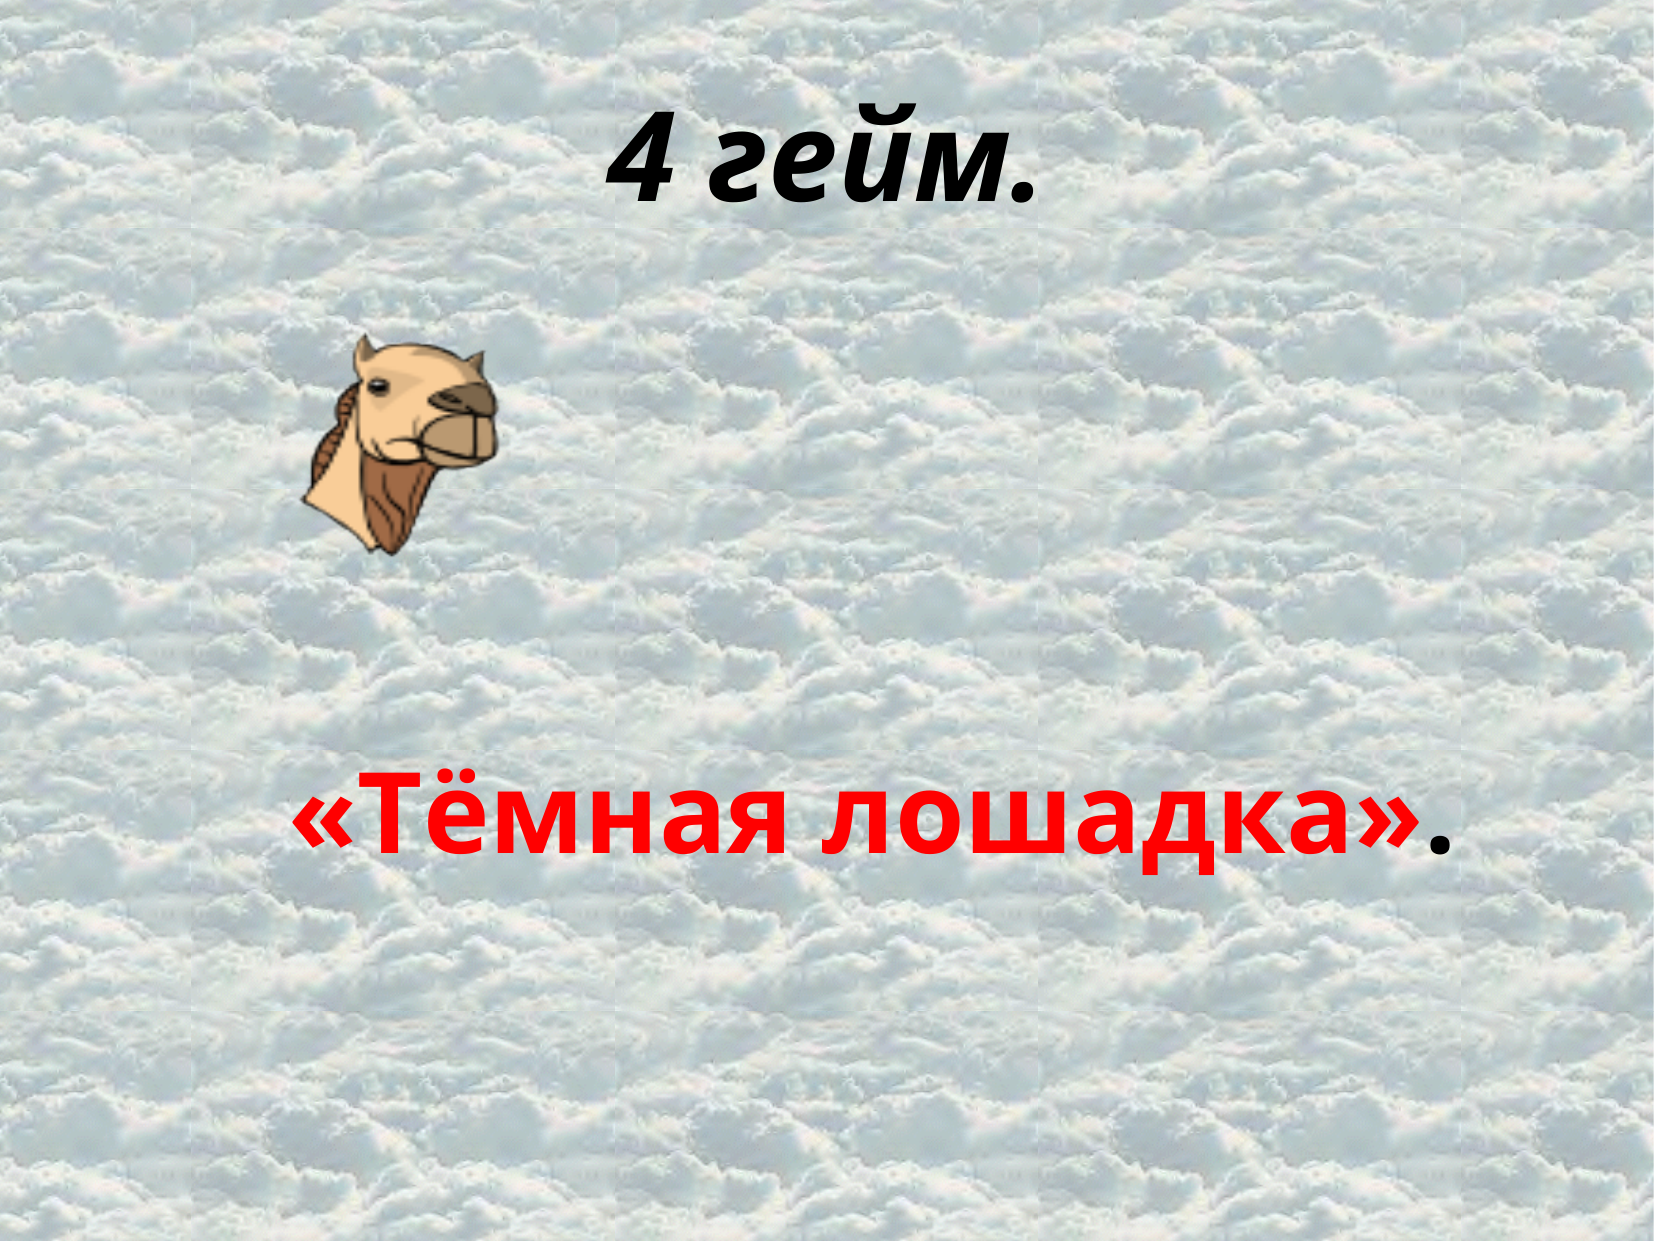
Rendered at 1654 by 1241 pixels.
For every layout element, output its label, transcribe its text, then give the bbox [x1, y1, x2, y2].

picture [0, 0, 1654, 1241]
subtitle «Тёмная лошадка». [177, 265, 1568, 1048]
title 4 гейм. [82, 56, 1571, 250]
